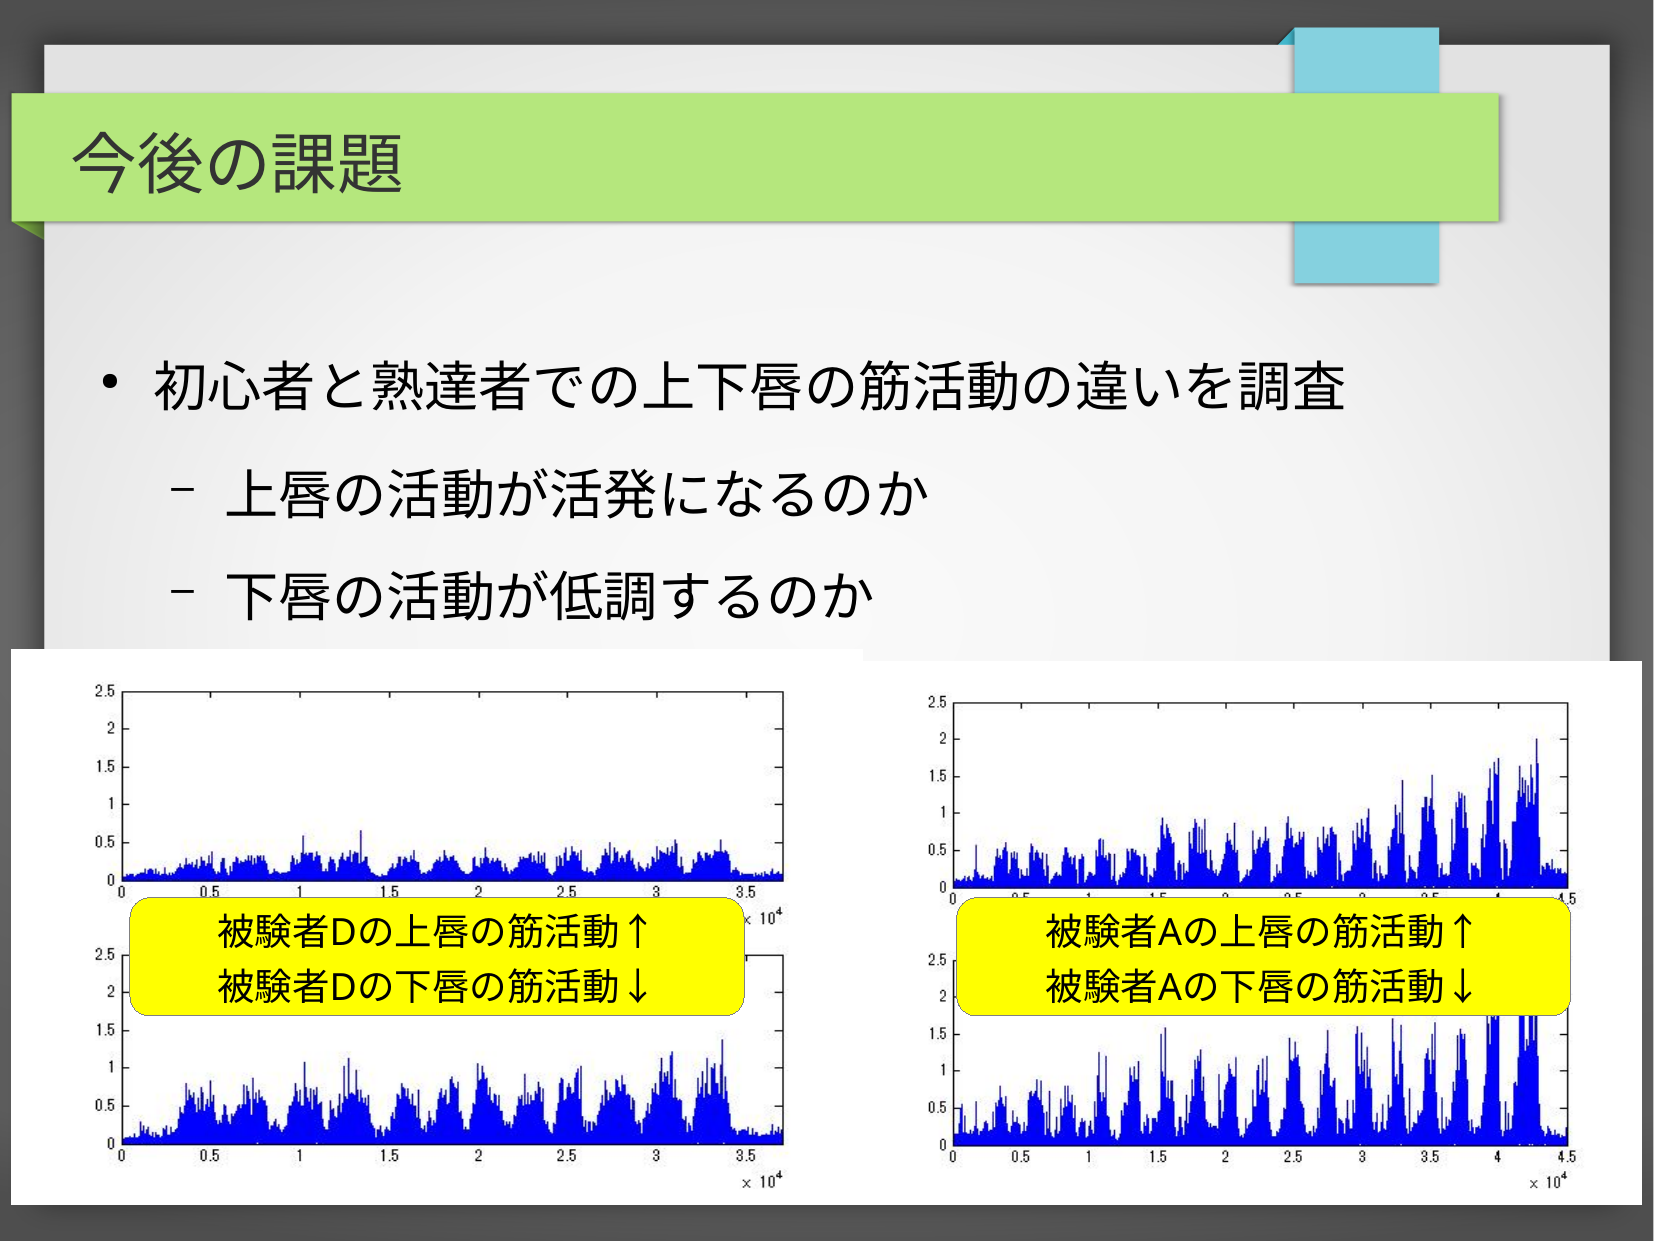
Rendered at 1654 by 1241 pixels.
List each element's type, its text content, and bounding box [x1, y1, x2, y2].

list 初心者と熟達者での上下唇の筋活動の違いを調査 上唇の活動が活発になるのか 下唇の活動が低調するのか →被験者数を増やし、初心者/熟達者の筋活動を調査。 [82, 343, 1538, 661]
picture [0, 0, 1654, 1241]
title 今後の課題 [70, 106, 1229, 213]
text_box 被験者Aの上唇の筋活動↑ 被験者Aの下唇の筋活動↓ [956, 897, 1571, 1016]
text_box 被験者Dの上唇の筋活動↑ 被験者Dの下唇の筋活動↓ [129, 897, 745, 1016]
